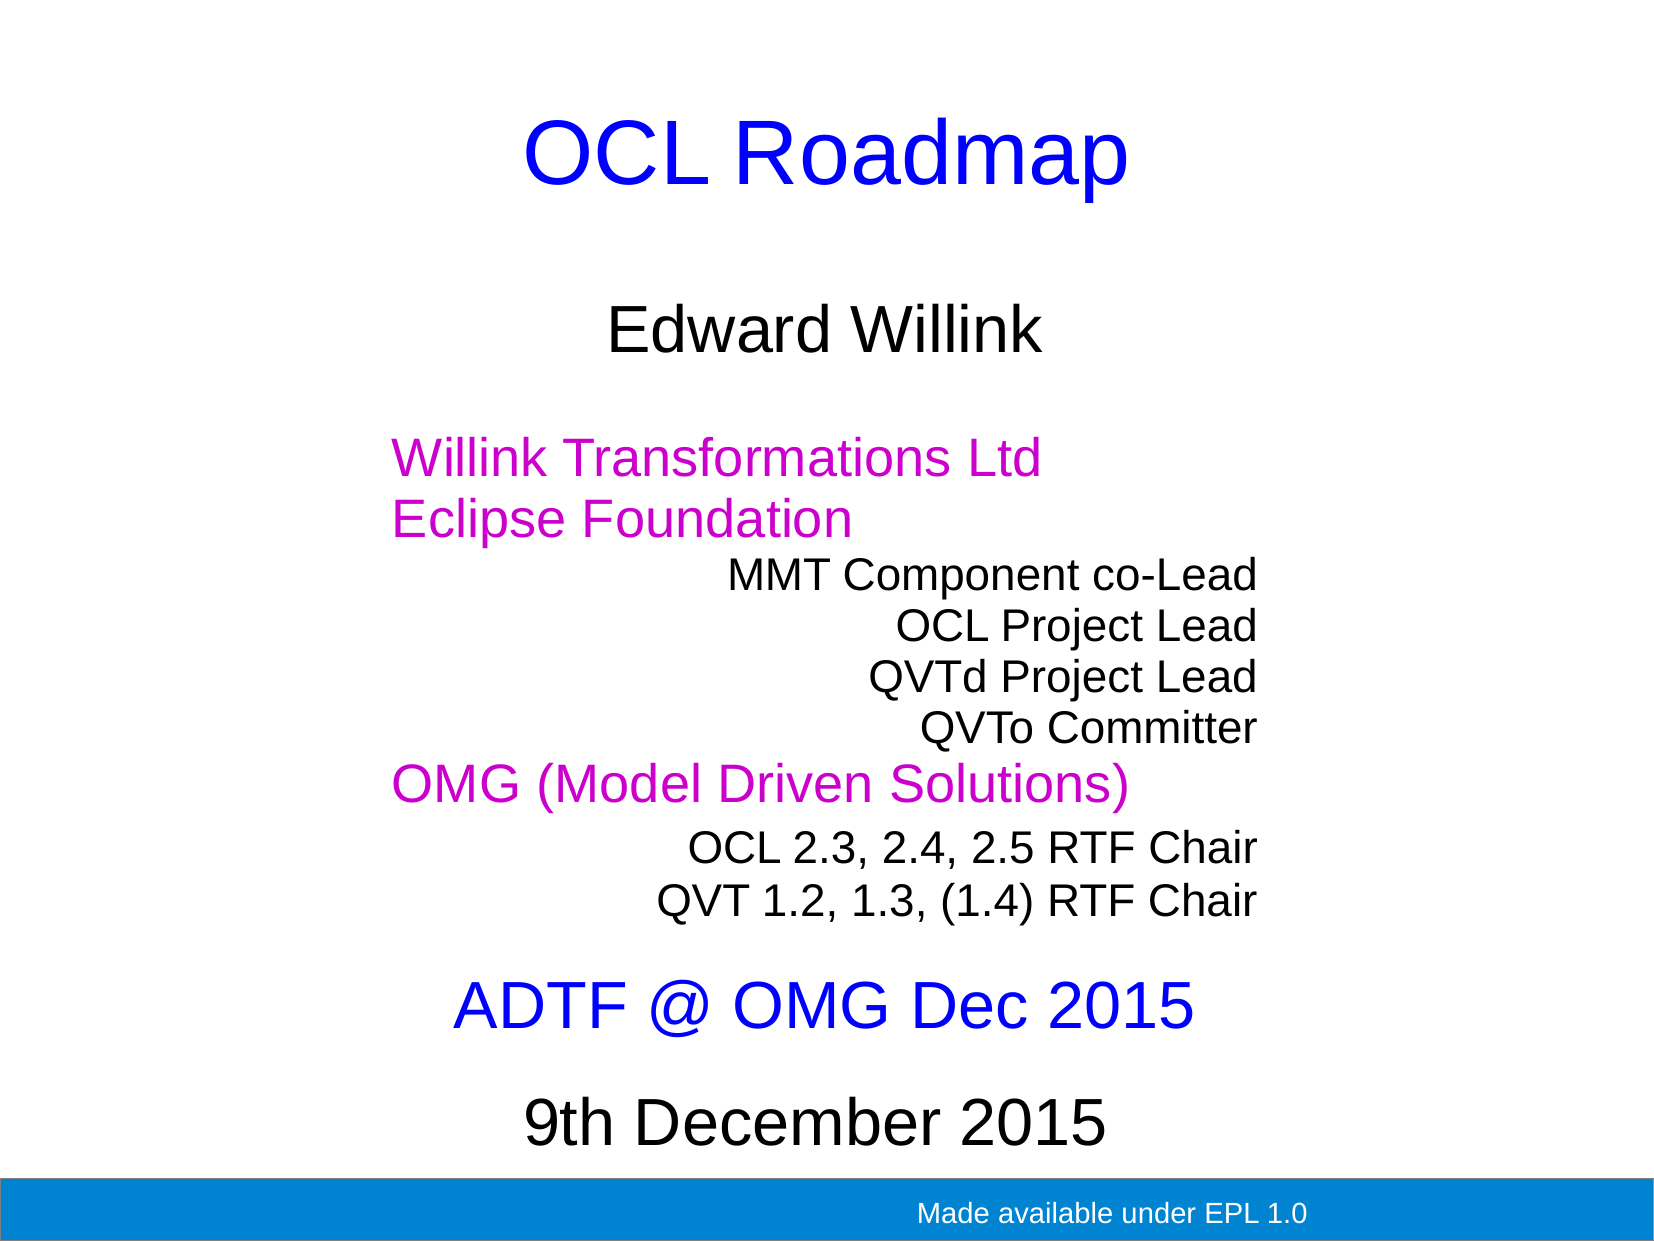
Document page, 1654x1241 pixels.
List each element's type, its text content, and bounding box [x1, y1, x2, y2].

text_box Edward Willink Willink Transformations Ltd Eclipse Foundation MMT Component co-Lead OCL Project Lead QVTd Project Lead QVTo Committer OMG (Model Driven Solutions) OCL 2.3, 2.4, 2.5 RTF Chair QVT 1.2, 1.3, (1.4) RTF Chair ADTF @ OMG Dec 2015 9th December 2015 [391, 292, 1259, 1159]
title OCL Roadmap [82, 56, 1571, 250]
